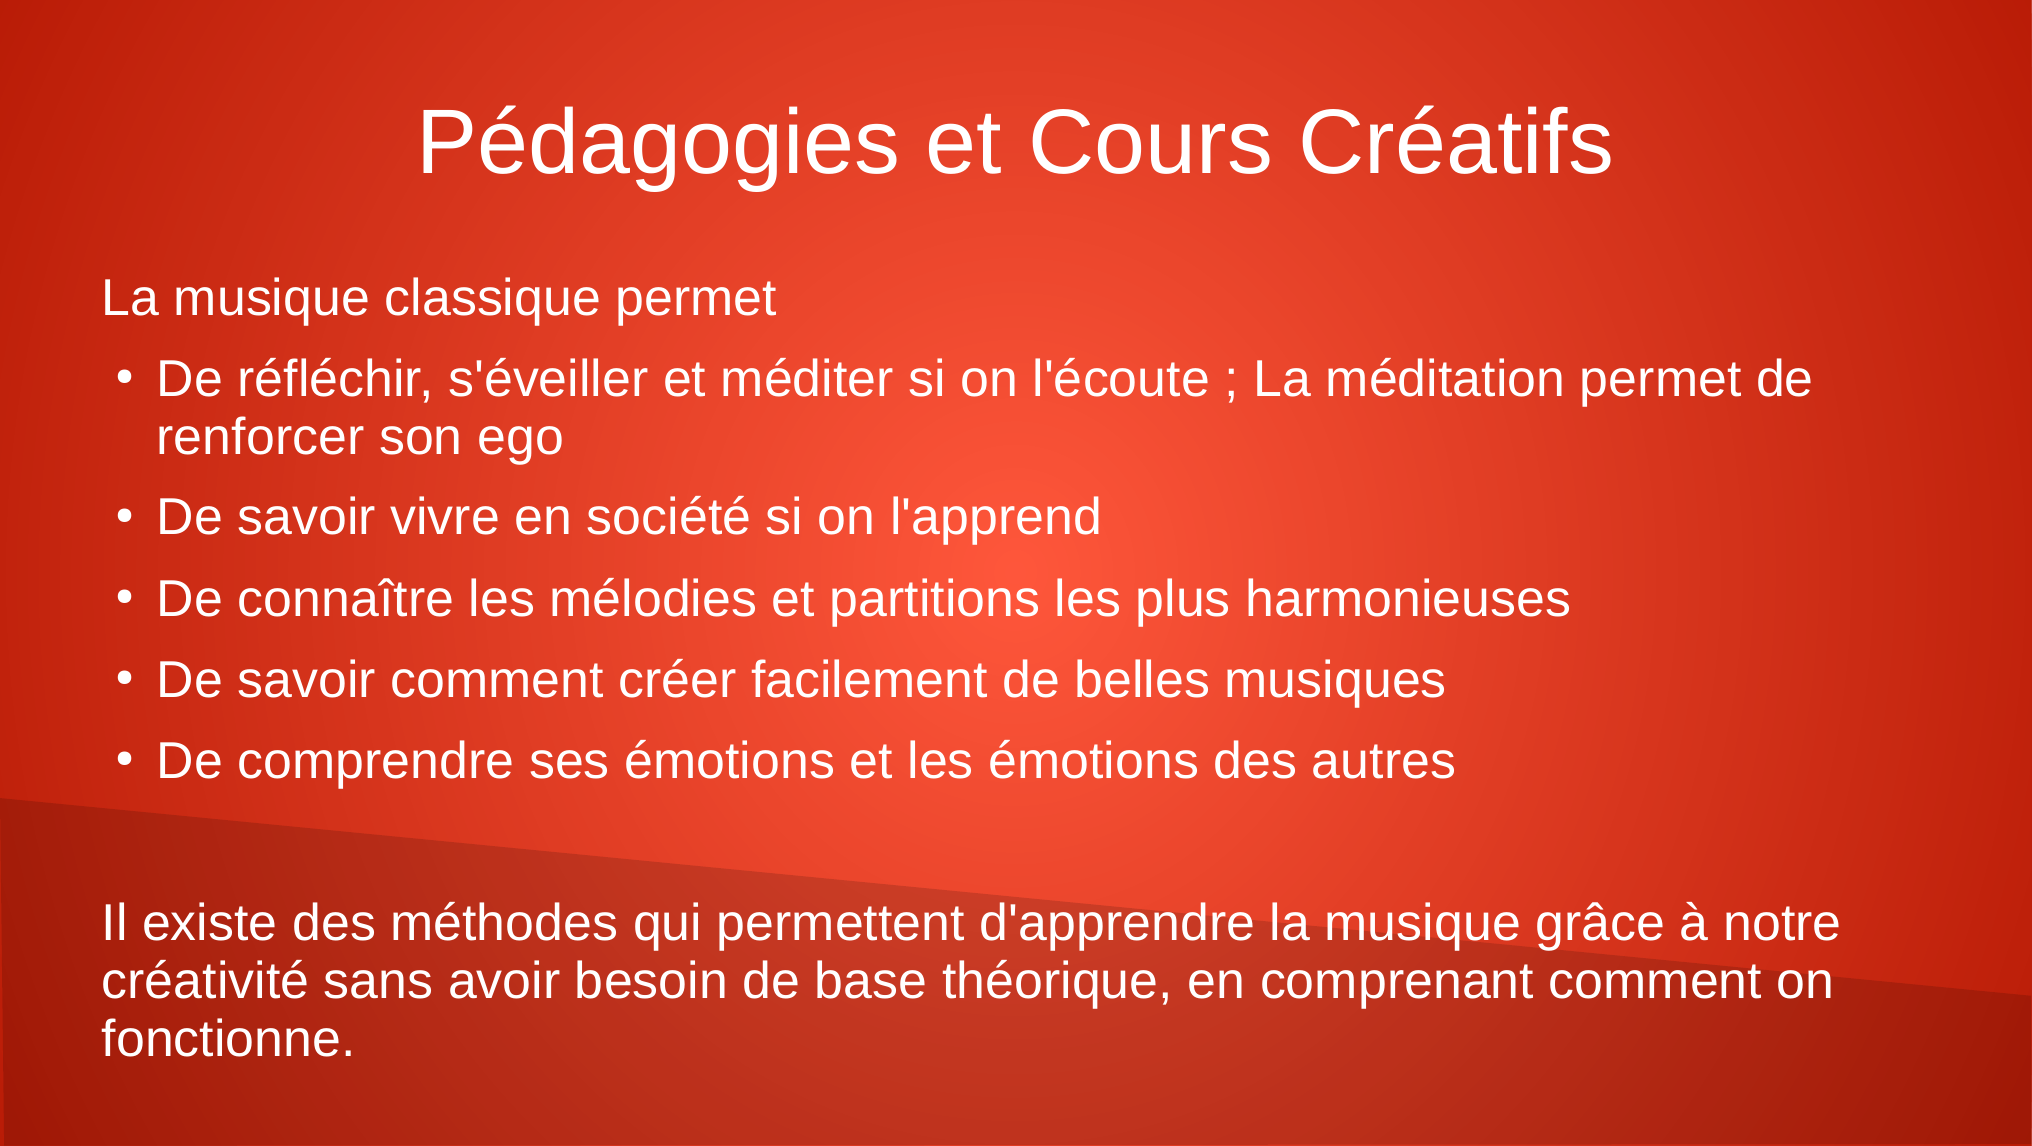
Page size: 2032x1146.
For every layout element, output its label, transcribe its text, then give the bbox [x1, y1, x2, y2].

title Pédagogies et Cours Créatifs [101, 45, 1930, 237]
list La musique classique permet De réfléchir, s'éveiller et méditer si on l'écoute ; La méditation permet de renforcer son ego De savoir vivre en société si on l'apprend De connaître les mélodies et partitions les plus harmonieuses De savoir comment créer facilement de belles musiques De comprendre ses émotions et les émotions des autres Il existe des méthodes qui permettent d'apprendre la musique grâce à notre créativité sans avoir besoin de base théorique, en comprenant comment on fonctionne. [101, 268, 1930, 1075]
